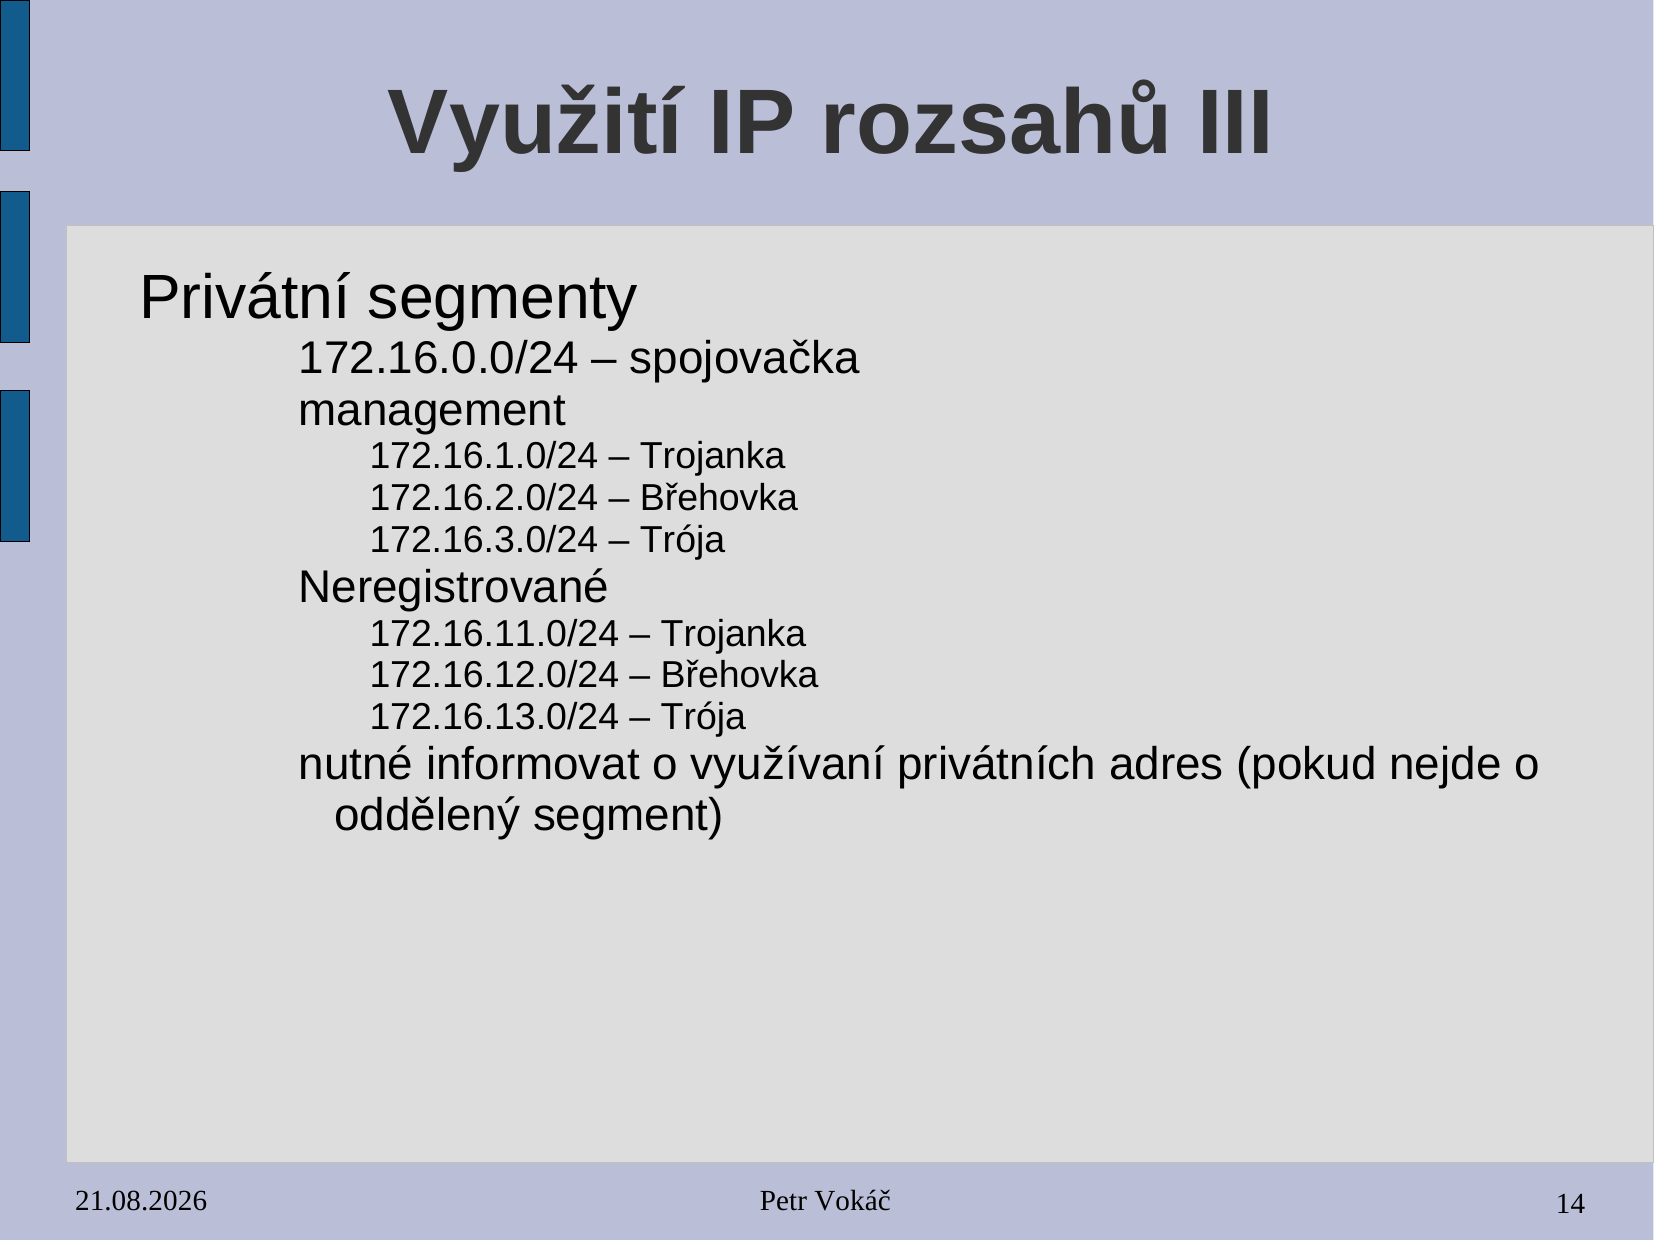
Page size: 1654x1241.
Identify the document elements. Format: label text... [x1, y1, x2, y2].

list Privátní segmenty 172.16.0.0/24 – spojovačka management 172.16.1.0/24 – Trojanka 172.16.2.0/24 – Břehovka 172.16.3.0/24 – Trója Neregistrované 172.16.11.0/24 – Trojanka 172.16.12.0/24 – Břehovka 172.16.13.0/24 – Trója nutné informovat o využívaní privátních adres (pokud nejde o oddělený segment) [121, 262, 1576, 1163]
title Využití IP rozsahů III [125, 17, 1538, 226]
